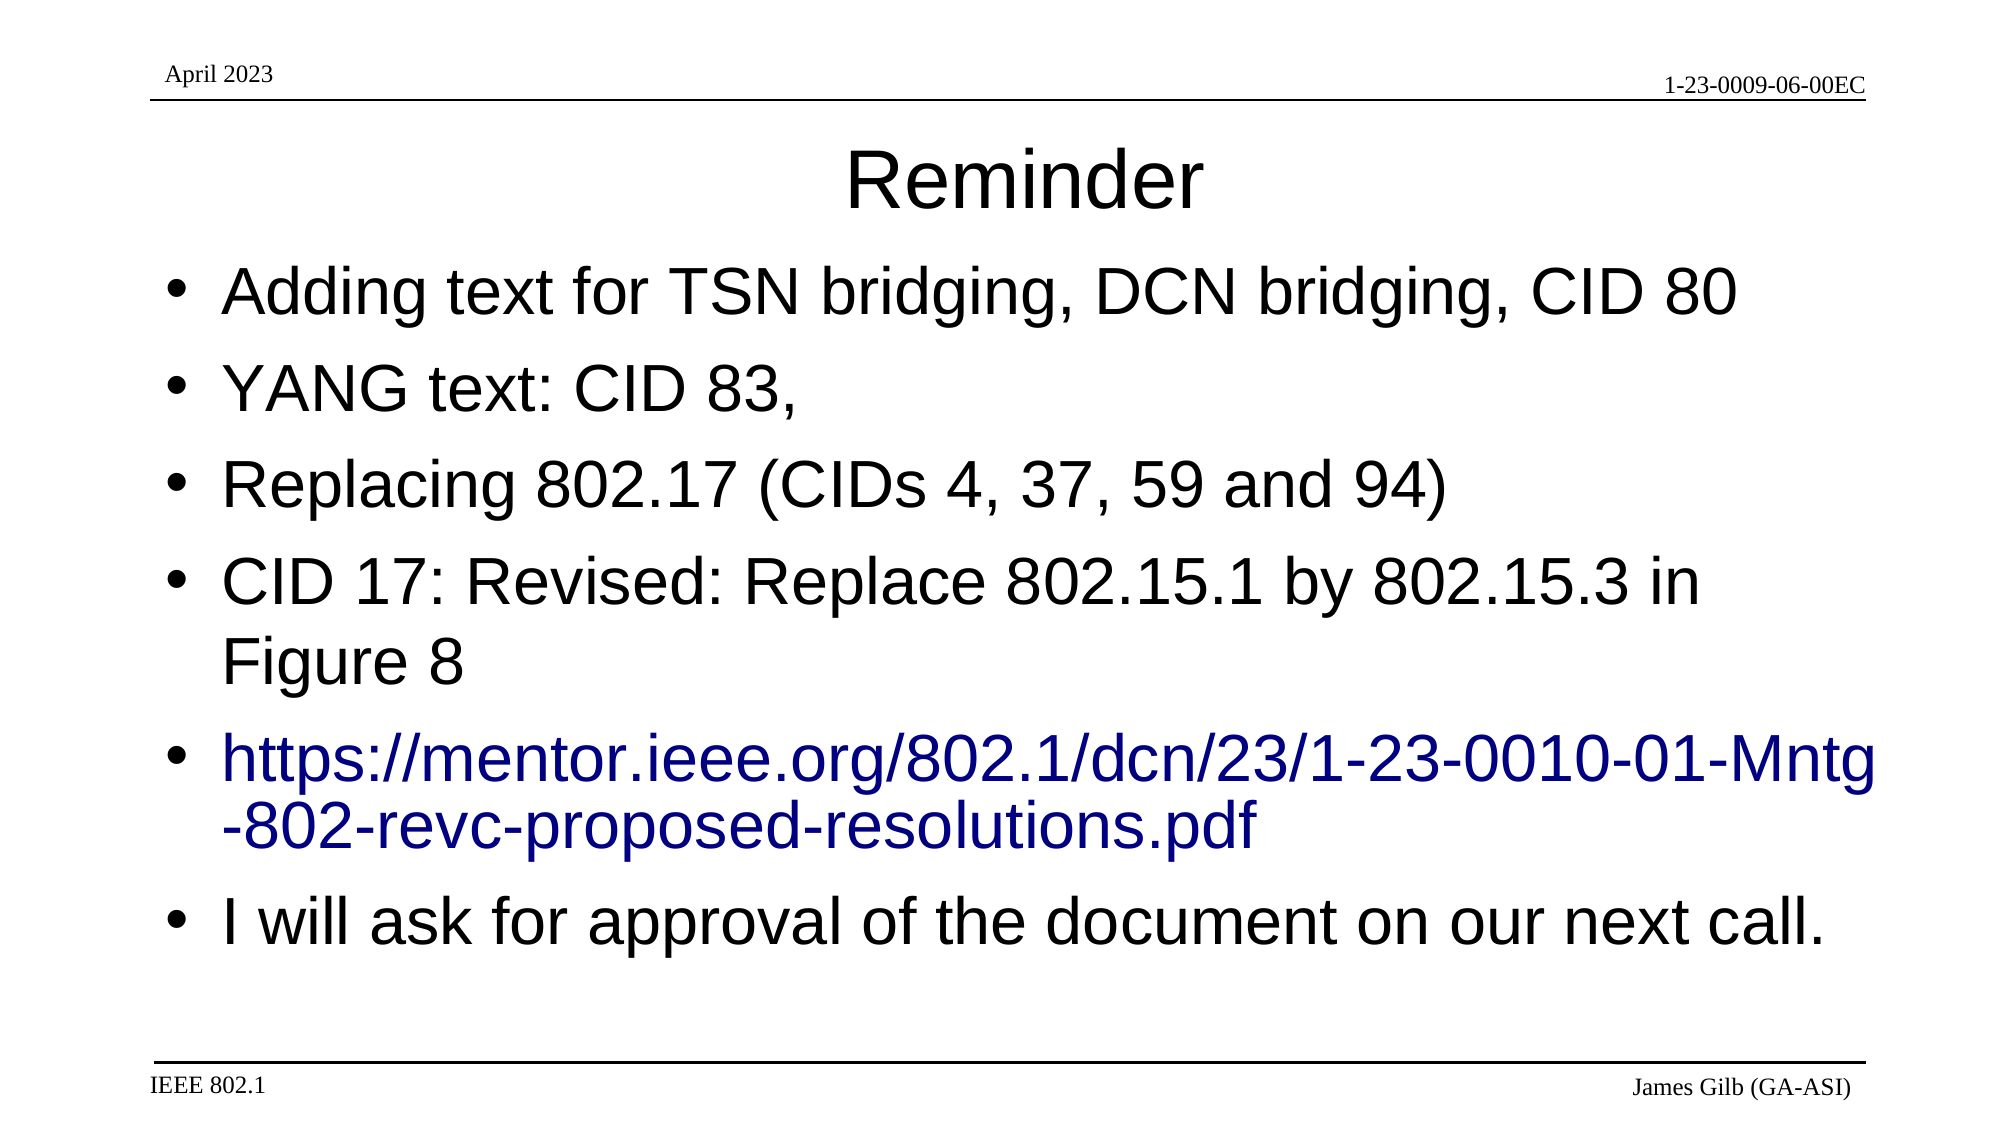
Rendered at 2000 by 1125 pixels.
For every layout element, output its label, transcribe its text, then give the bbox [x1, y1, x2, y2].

list Adding text for TSN bridging, DCN bridging, CID 80 YANG text: CID 83, Replacing 802.17 (CIDs 4, 37, 59 and 94) CID 17: Revised: Replace 802.15.1 by 802.15.3 in Figure 8 https://mentor.ieee.org/802.1/dcn/23/1-23-0010-01-Mntg-802-revc-proposed-resolutions.pdf I will ask for approval of the document on our next call. [150, 239, 1900, 1051]
title Reminder [149, 112, 1900, 238]
